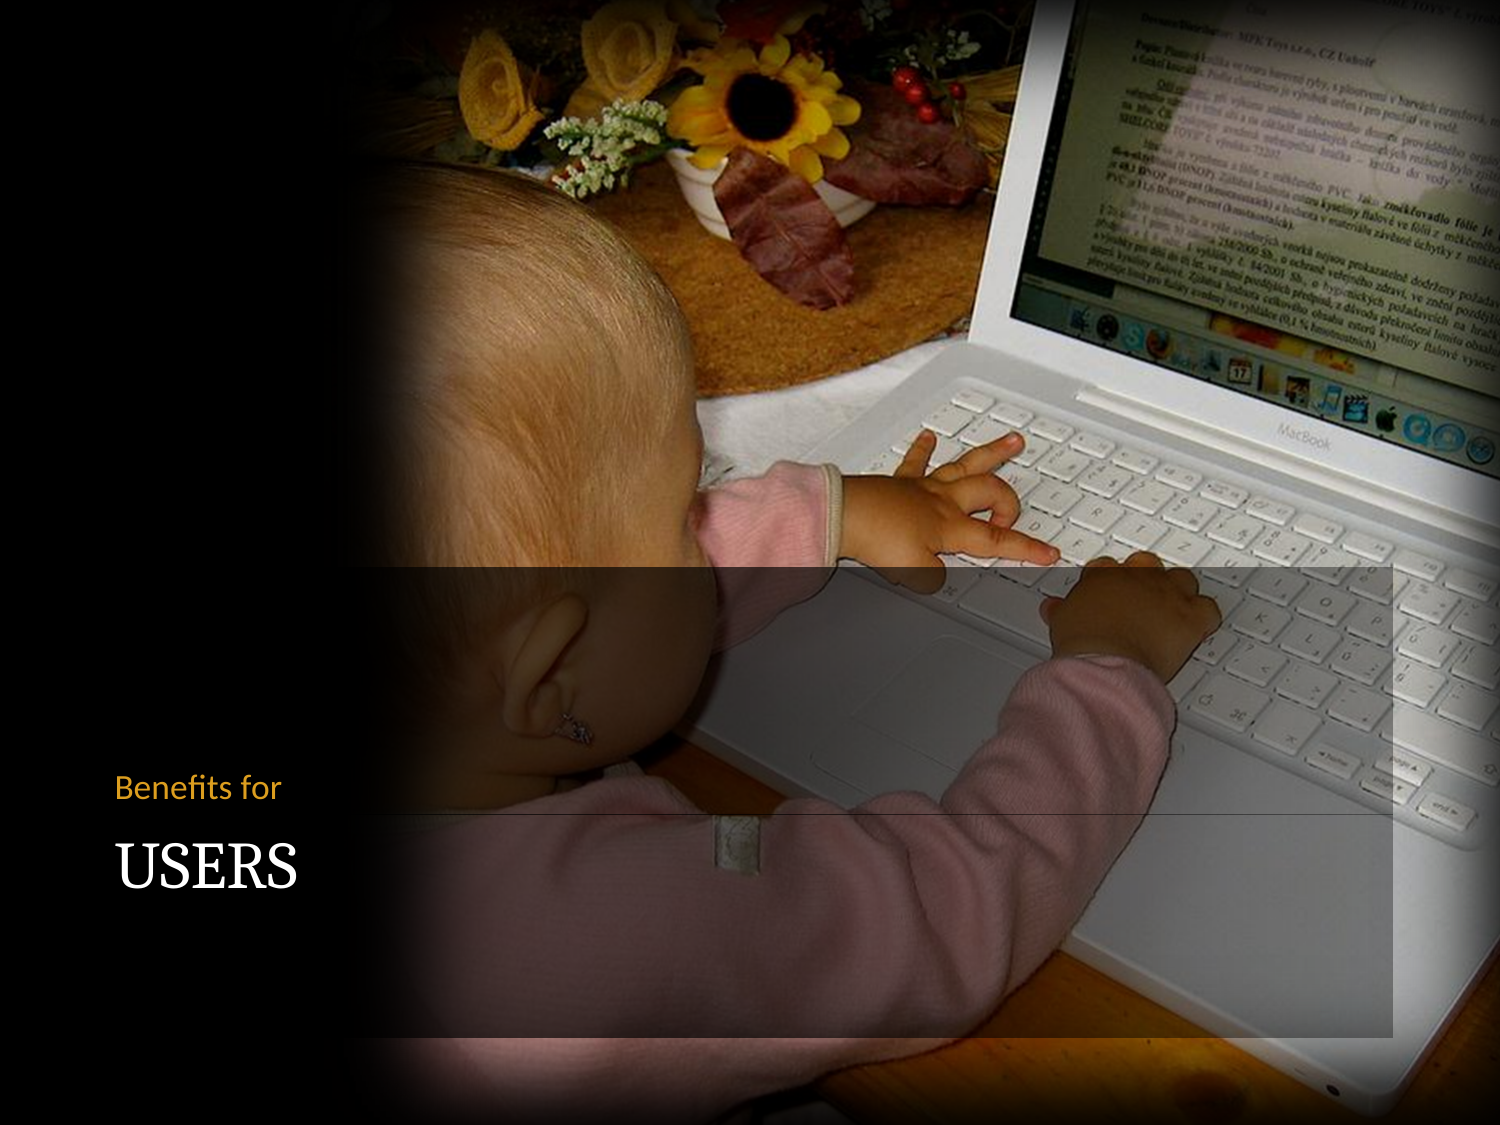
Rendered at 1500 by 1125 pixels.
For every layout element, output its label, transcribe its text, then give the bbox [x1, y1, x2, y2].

text_box [324, 0, 1500, 1125]
text_box Benefits for [99, 567, 1393, 815]
text_box USERS [99, 815, 1393, 1038]
